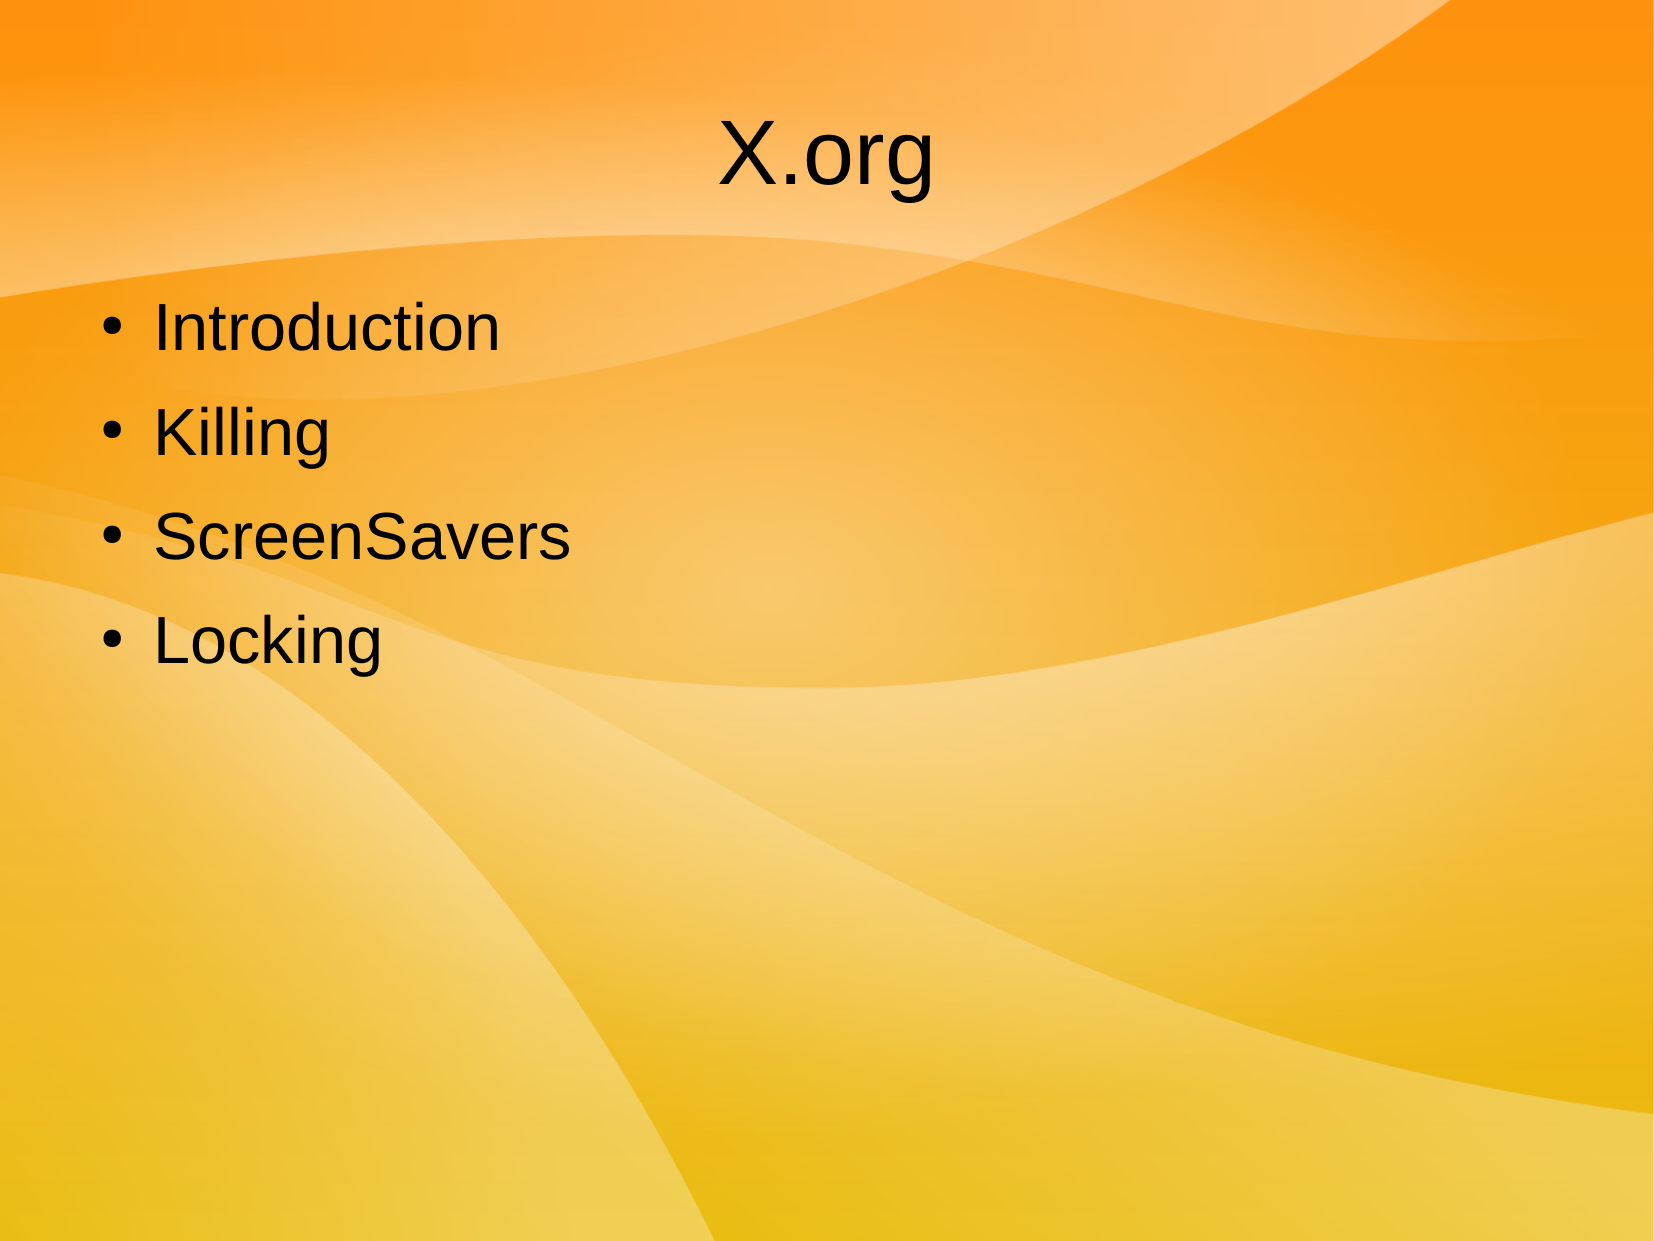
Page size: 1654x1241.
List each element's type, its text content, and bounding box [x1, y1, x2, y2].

list Introduction Killing ScreenSavers Locking [82, 290, 1571, 1094]
picture [0, 0, 1654, 1241]
title X.org [82, 56, 1571, 250]
